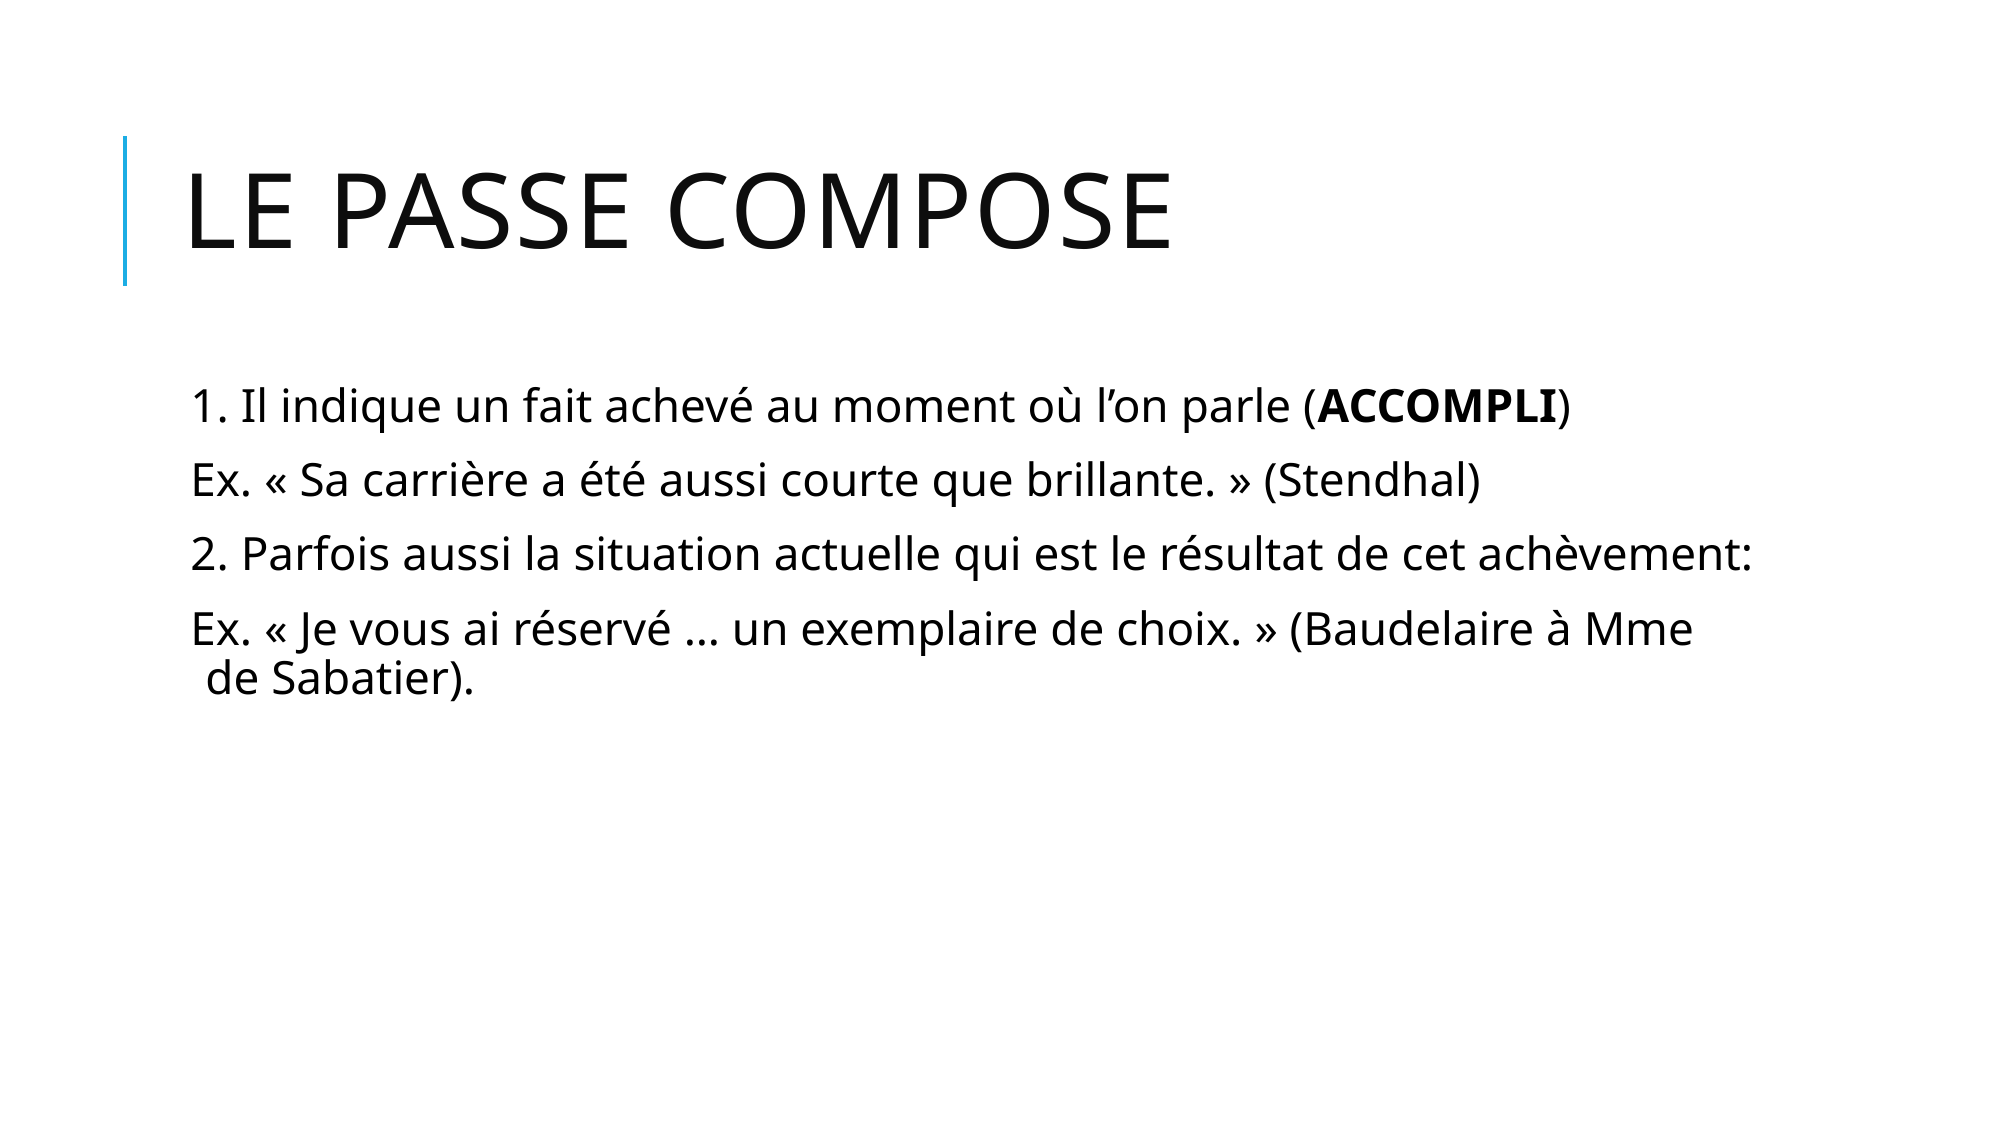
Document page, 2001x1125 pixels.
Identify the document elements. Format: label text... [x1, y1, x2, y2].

title LE PASSE COMPOSE [168, 96, 1763, 343]
list 1. Il indique un fait achevé au moment où l’on parle (ACCOMPLI) Ex. « Sa carrière a été aussi courte que brillante. » (Stendhal) 2. Parfois aussi la situation actuelle qui est le résultat de cet achèvement: Ex. « Je vous ai réservé … un exemplaire de choix. » (Baudelaire à Mme de Sabatier). [168, 375, 1763, 1036]
